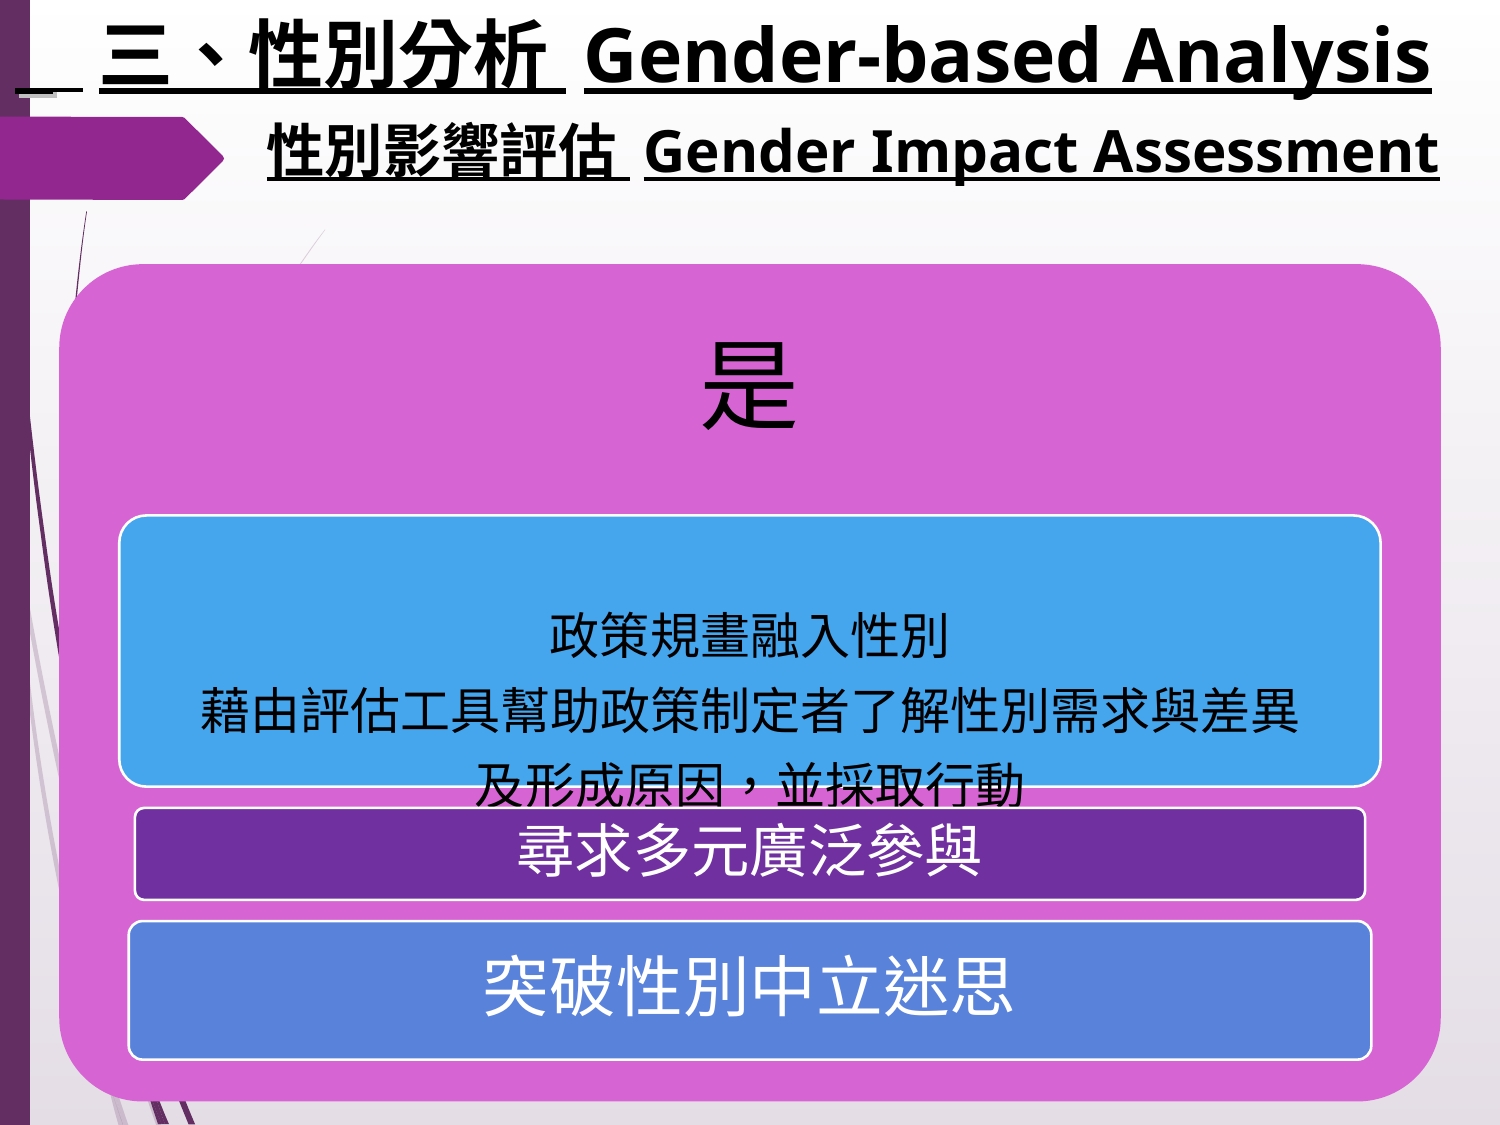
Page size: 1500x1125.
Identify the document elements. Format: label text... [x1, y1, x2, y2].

text_box 政策規畫融入性別 藉由評估工具幫助政策制定者了解性別需求與差異 及形成原因，並採取行動 、 [119, 515, 1381, 787]
title 三、性別分析 Gender-based Analysis 性別影響評估 Gender Impact Assessment [0, 0, 1500, 293]
text_box 突破性別中立迷思 [128, 921, 1372, 1060]
text_box 是 [59, 264, 1441, 1102]
text_box 尋求多元廣泛參與 [134, 807, 1366, 900]
